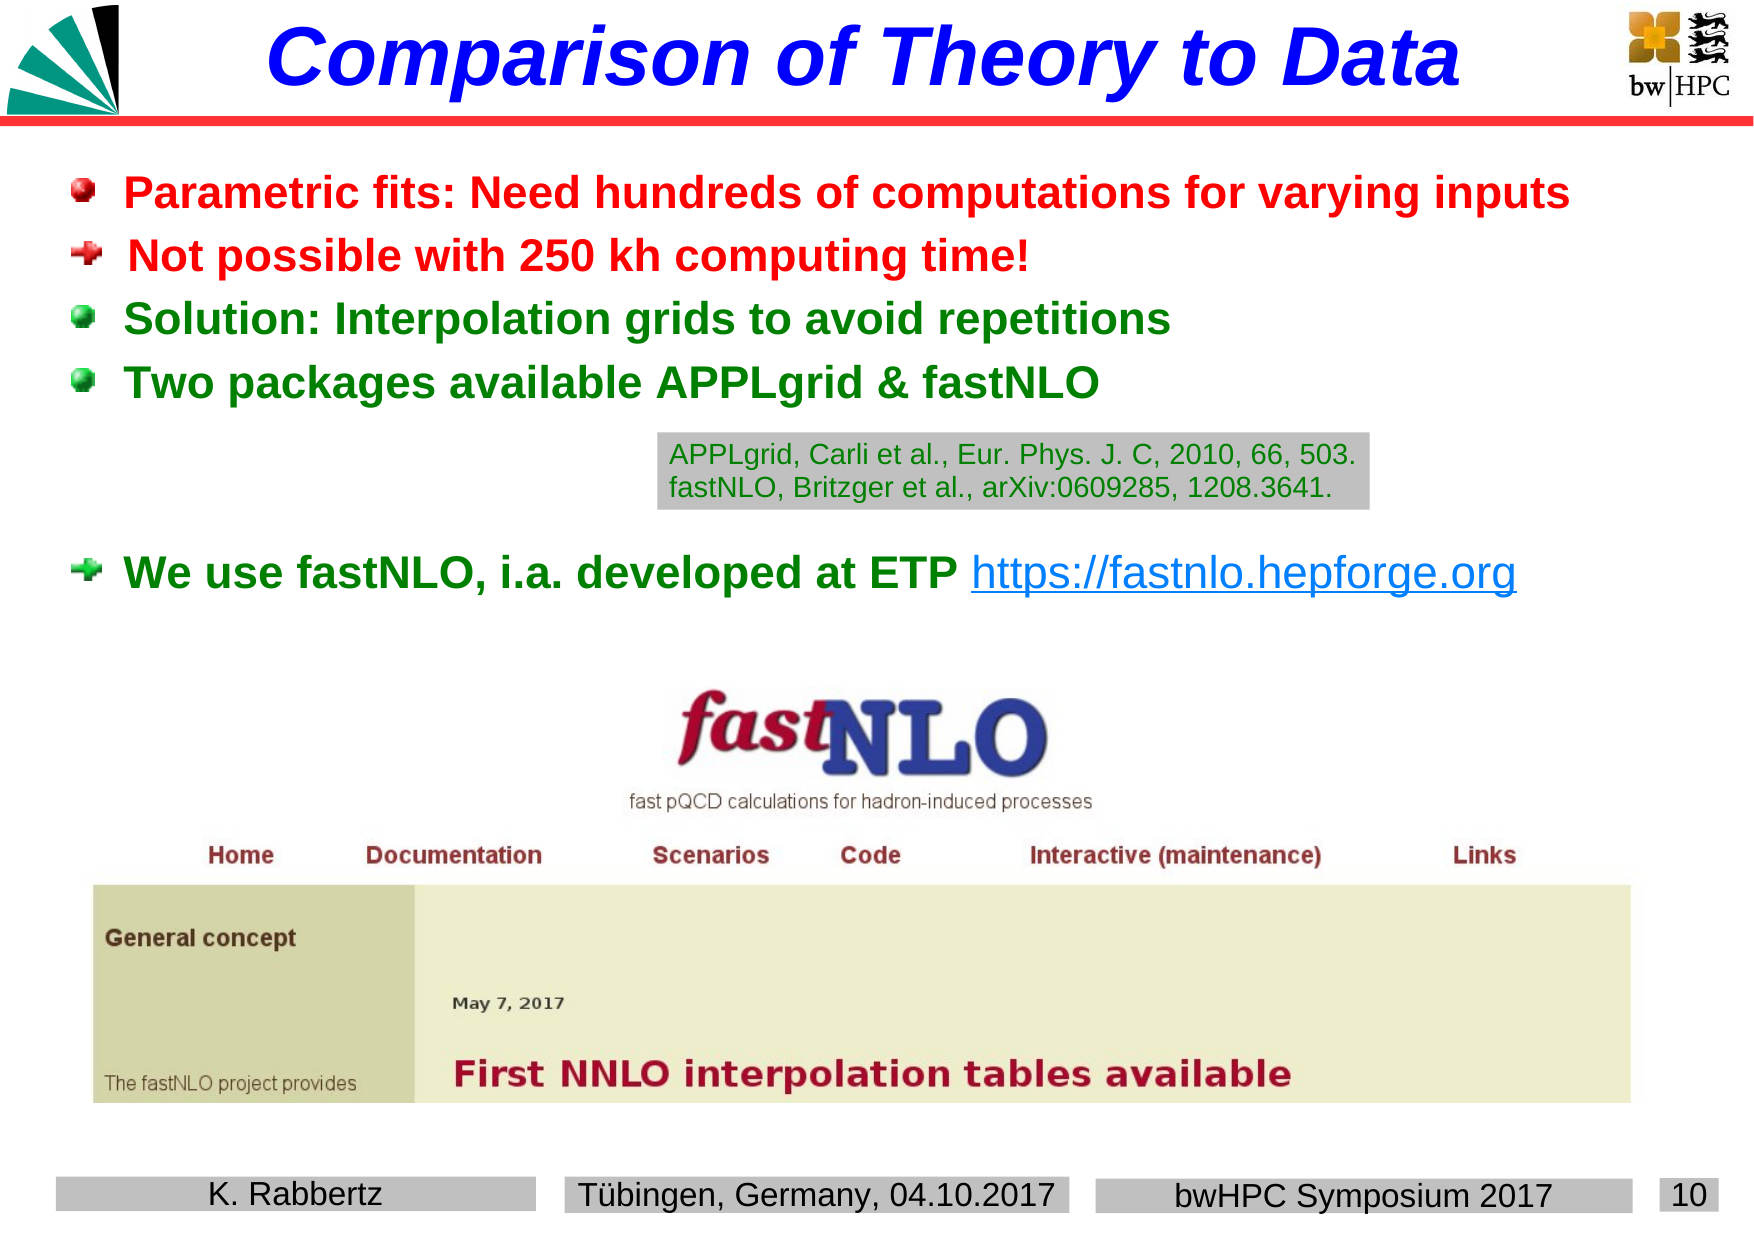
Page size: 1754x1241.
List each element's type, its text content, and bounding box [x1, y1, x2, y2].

picture [1617, 3, 1740, 115]
picture [71, 558, 102, 581]
picture [71, 377, 95, 392]
list Parametric fits: Need hundreds of computations for varying inputs Not possible with 250 kh computing time! Solution: Interpolation grids to avoid repetitions Two packages available APPLgrid & fastNLO We use fastNLO, i.a. developed at ETP https://fastnlo.hepforge.org [71, 162, 1675, 377]
picture [82, 687, 1651, 1103]
text_box APPLgrid, Carli et al., Eur. Phys. J. C, 2010, 66, 503. fastNLO, Britzger et al., arXiv:0609285, 1208.3641. [657, 432, 1369, 510]
title Comparison of Theory to Data [123, 0, 1606, 114]
picture [7, 5, 119, 116]
